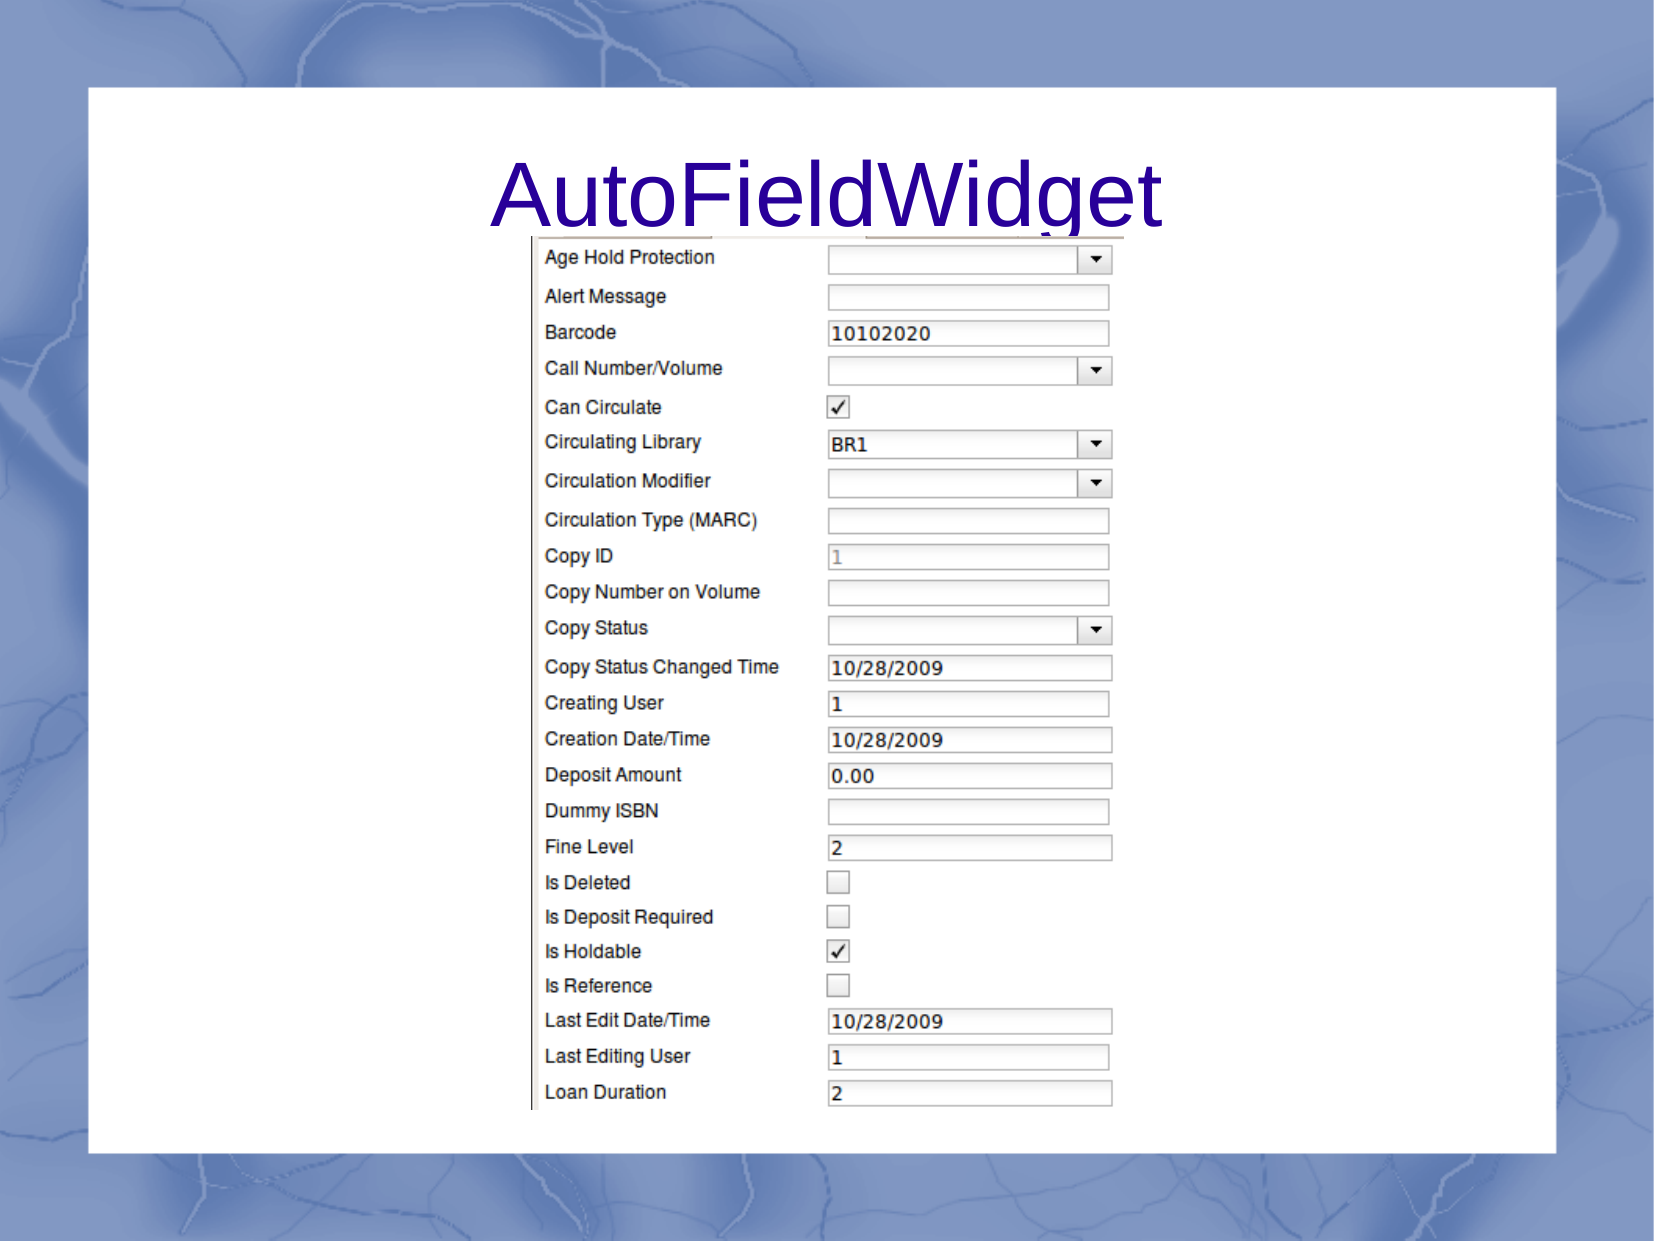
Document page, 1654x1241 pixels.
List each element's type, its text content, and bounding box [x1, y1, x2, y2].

picture [0, 0, 1654, 1241]
title AutoFieldWidget [118, 90, 1536, 298]
